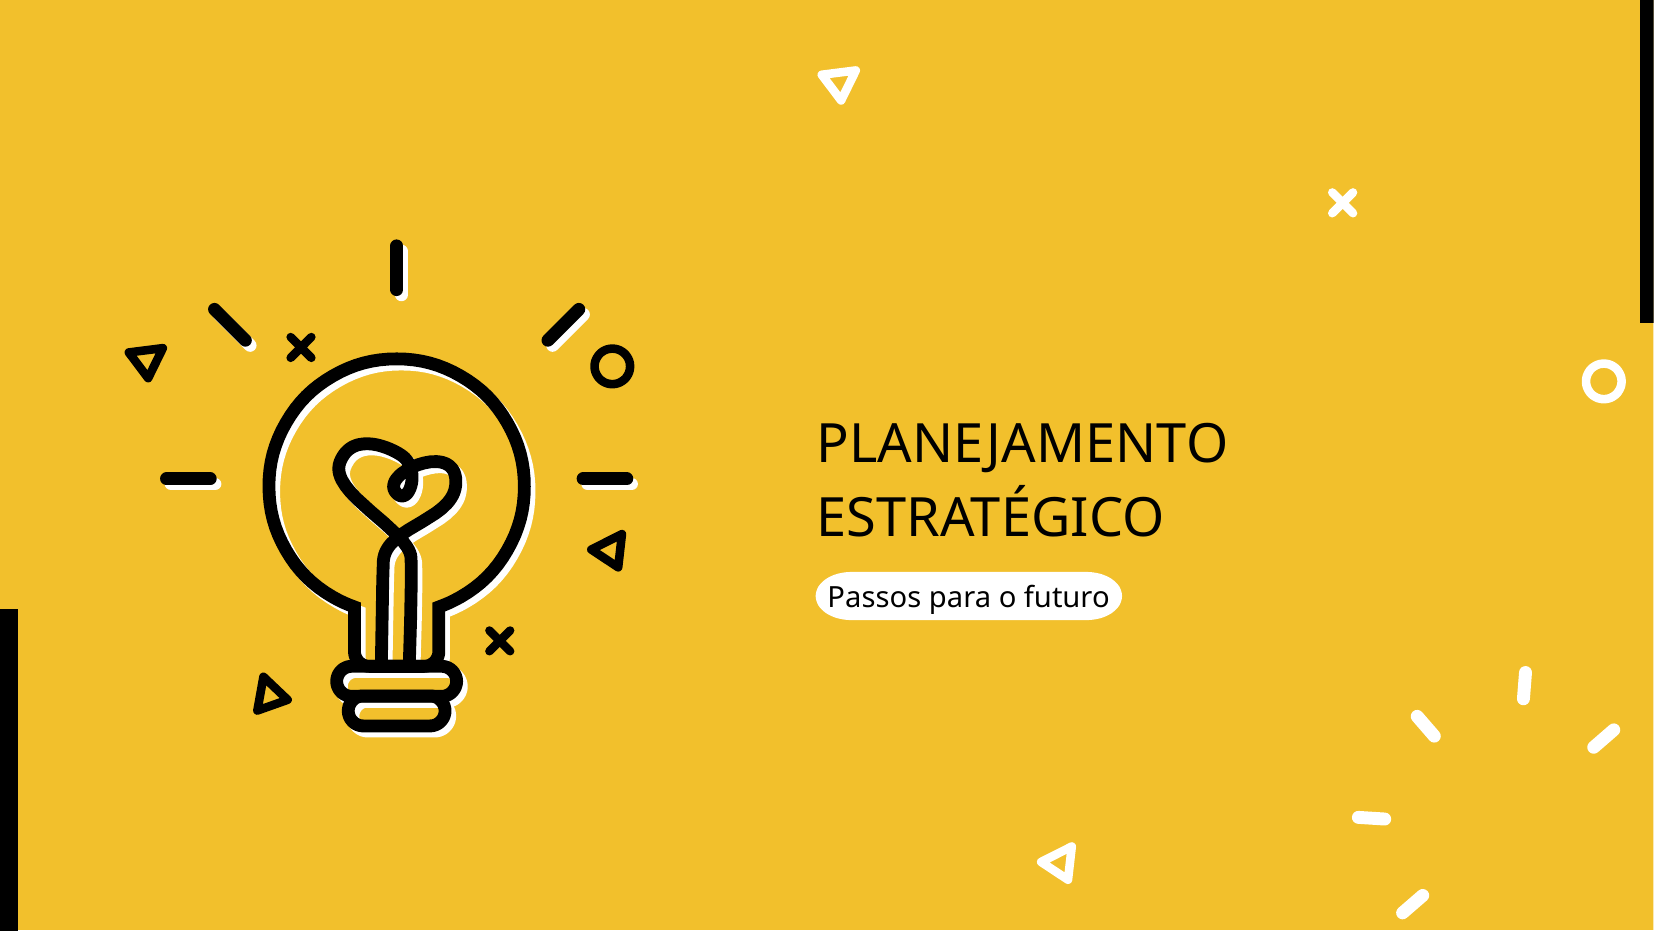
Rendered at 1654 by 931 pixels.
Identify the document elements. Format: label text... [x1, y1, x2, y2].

title PLANEJAMENTO ESTRATÉGICO [816, 404, 1454, 553]
text_box Passos para o futuro [815, 571, 1123, 621]
